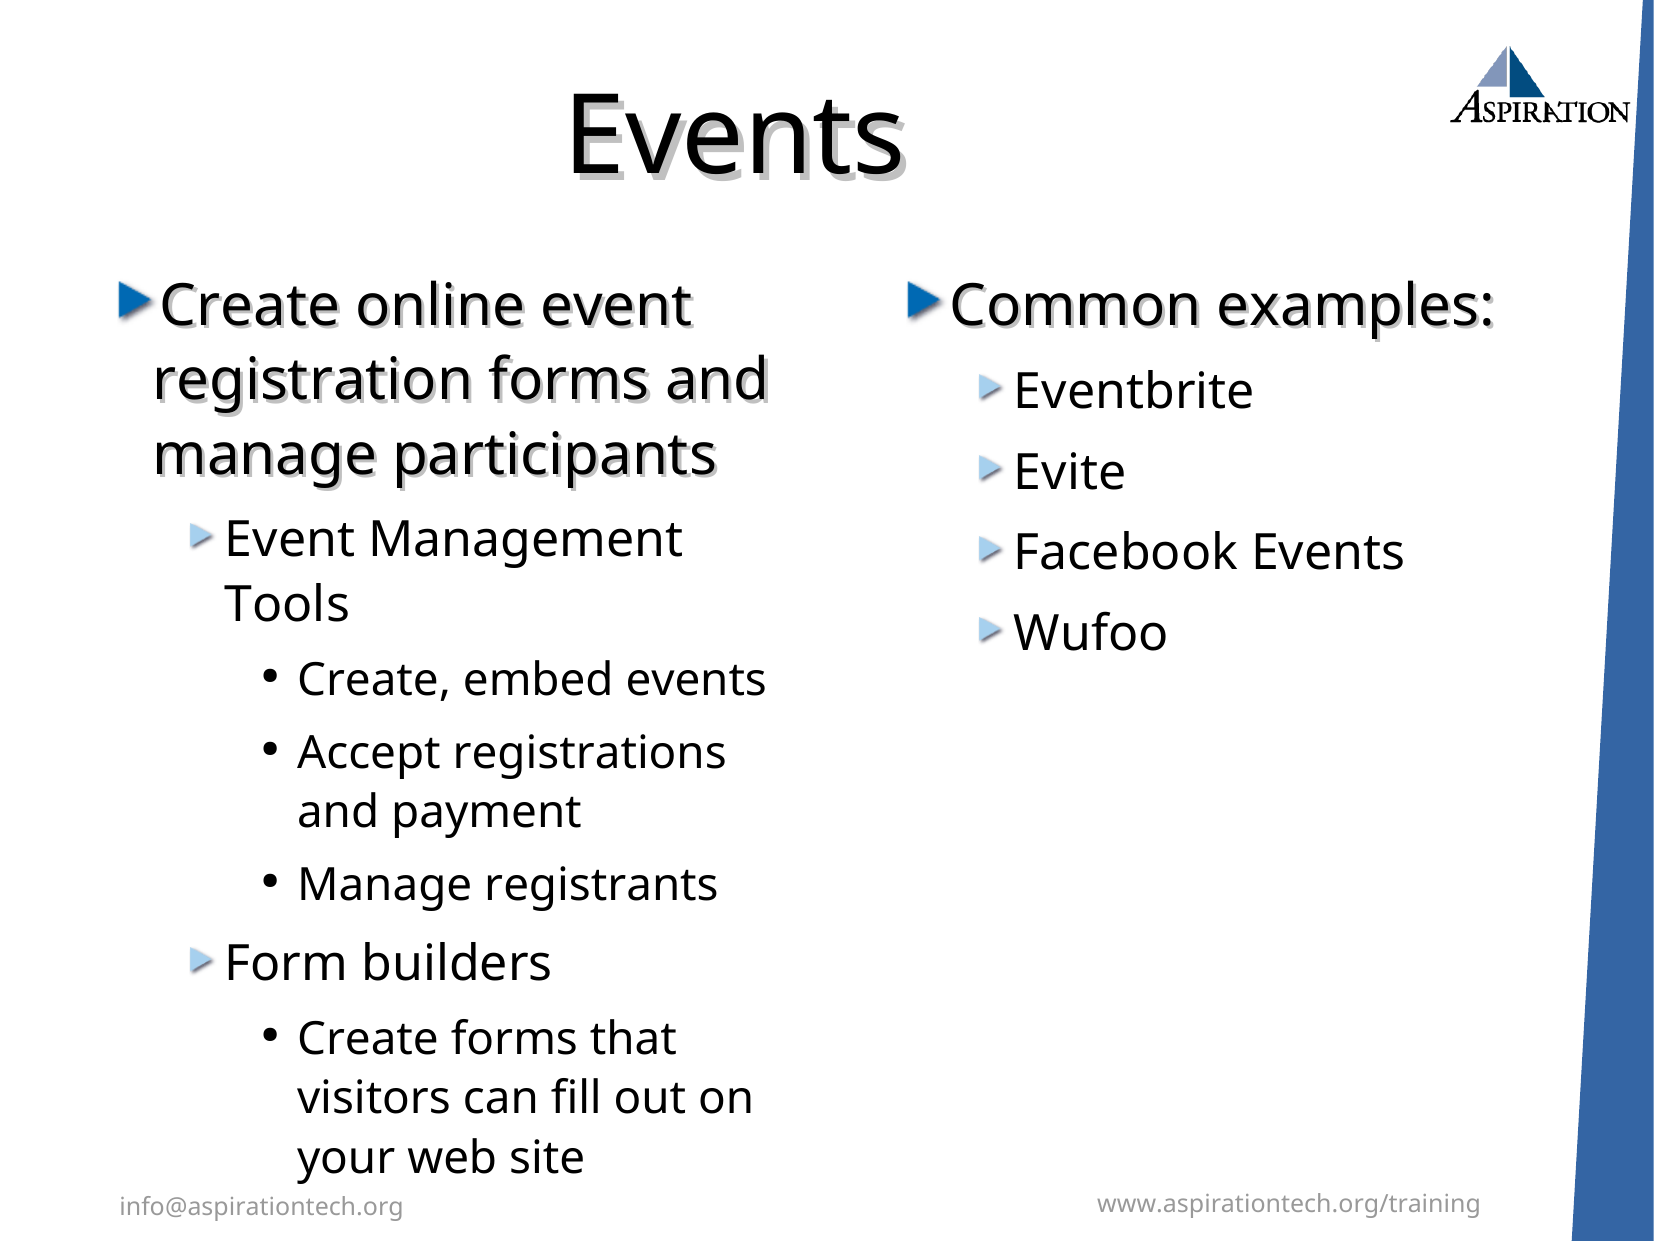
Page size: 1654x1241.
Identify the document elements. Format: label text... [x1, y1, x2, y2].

list Create online event registration forms and manage participants Event Management Tools Create, embed events Accept registrations and payment Manage registrants Form builders Create forms that visitors can fill out on your web site [54, 263, 807, 1200]
list Common examples: Eventbrite Evite Facebook Events Wufoo [843, 263, 1596, 983]
picture [1450, 46, 1631, 132]
title Events [54, 21, 1415, 227]
